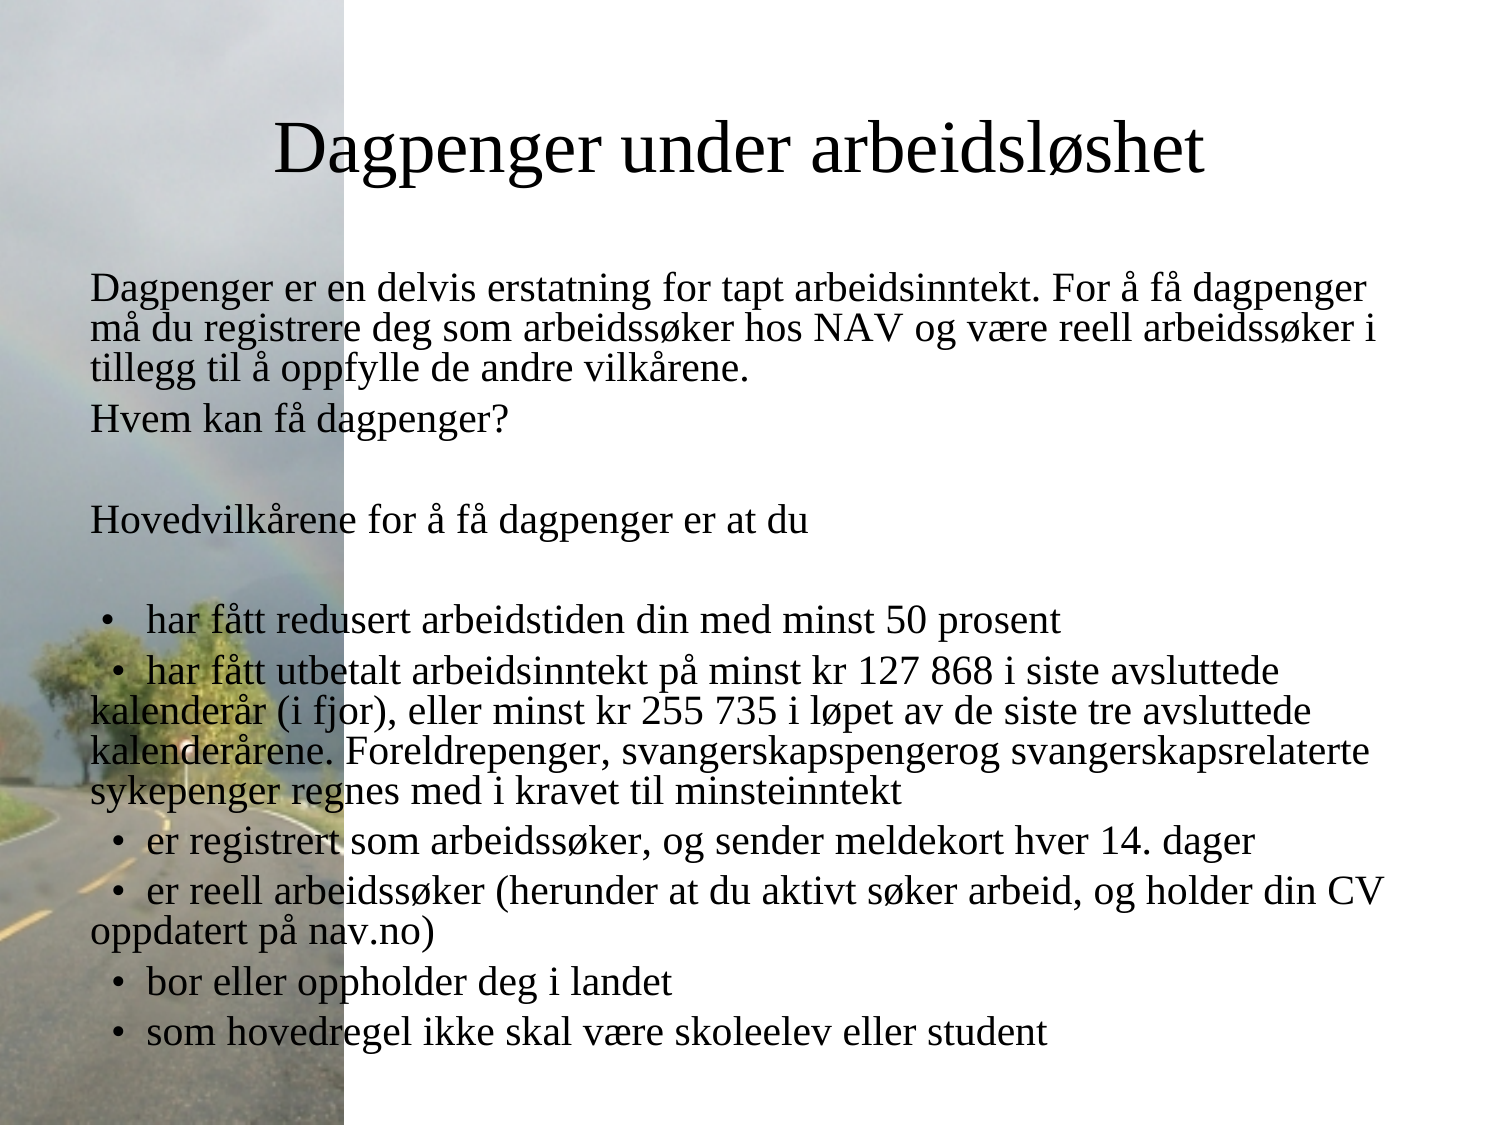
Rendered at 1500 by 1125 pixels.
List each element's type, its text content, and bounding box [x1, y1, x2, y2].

list Dagpenger er en delvis erstatning for tapt arbeidsinntekt. For å få dagpenger må du registrere deg som arbeidssøker hos NAV og være reell arbeidssøker i tillegg til å oppfylle de andre vilkårene. Hvem kan få dagpenger? Hovedvilkårene for å få dagpenger er at du • har fått redusert arbeidstiden din med minst 50 prosent • har fått utbetalt arbeidsinntekt på minst kr 127 868 i siste avsluttede kalenderår (i fjor), eller minst kr 255 735 i løpet av de siste tre avsluttede kalenderårene. Foreldrepenger, svangerskapspengerog svangerskapsrelaterte sykepenger regnes med i kravet til minsteinntekt • er registrert som arbeidssøker, og sender meldekort hver 14. dager • er reell arbeidssøker (herunder at du aktivt søker arbeid, og holder din CV oppdatert på nav.no) • bor eller oppholder deg i landet • som hovedregel ikke skal være skoleelev eller student [75, 262, 1426, 1005]
title Dagpenger under arbeidsløshet [75, 45, 1426, 233]
picture [0, 0, 344, 1125]
